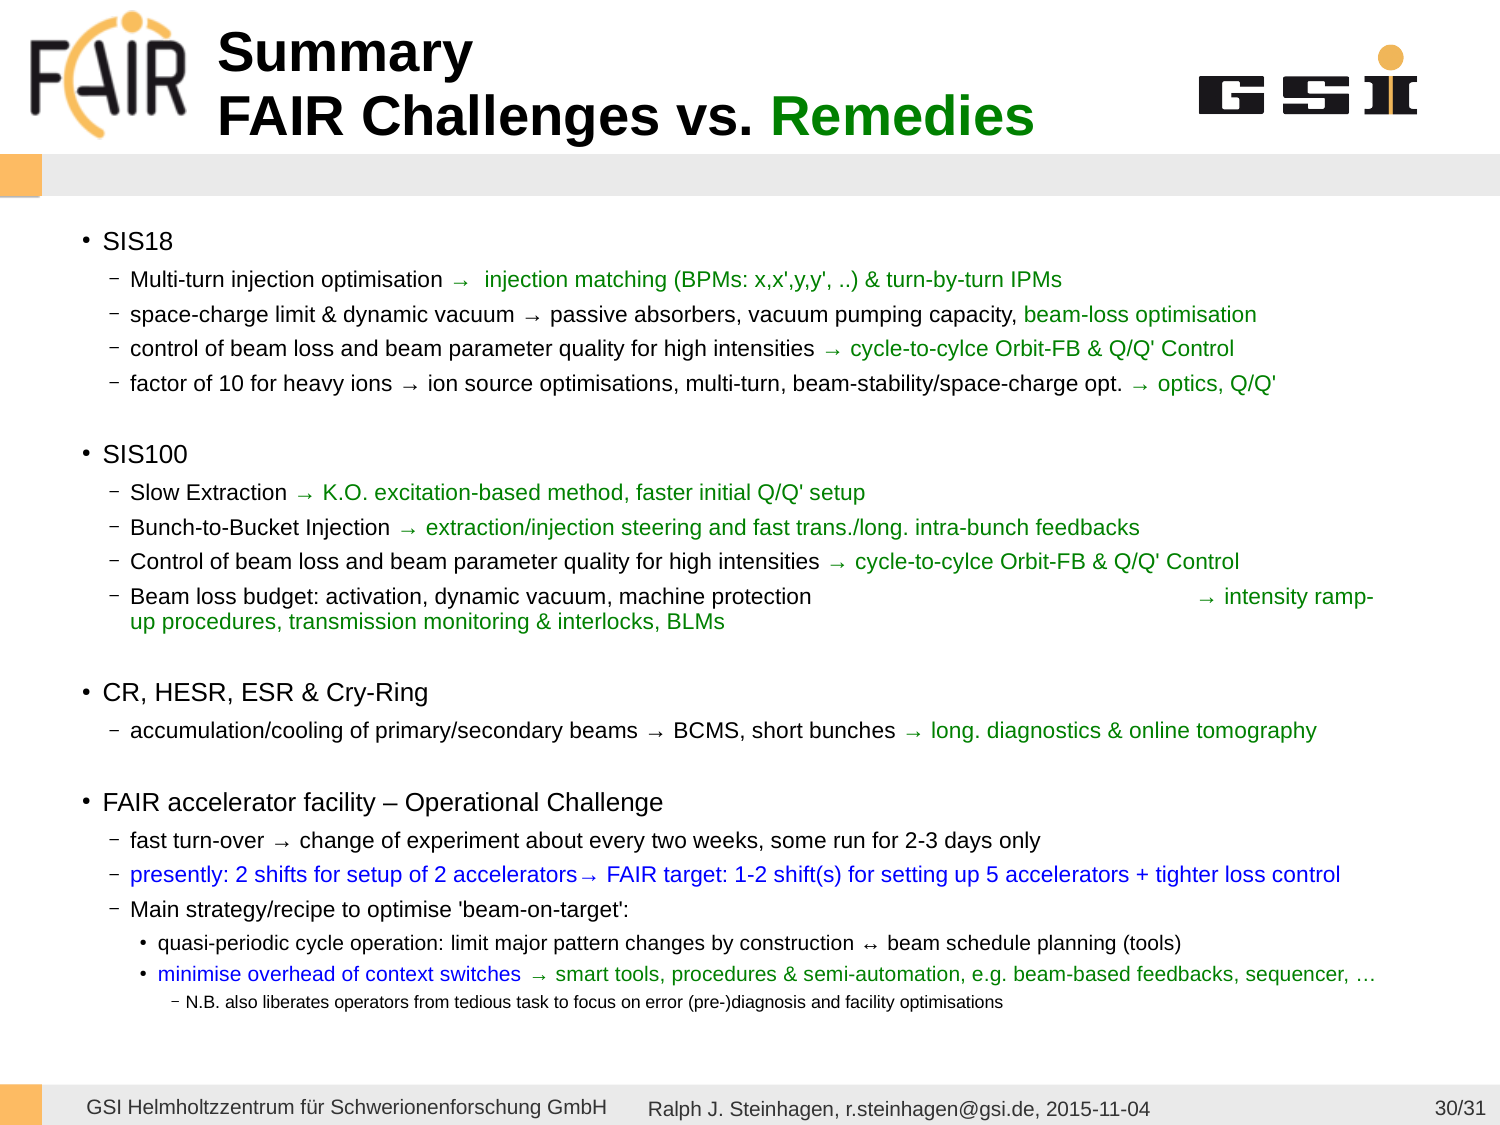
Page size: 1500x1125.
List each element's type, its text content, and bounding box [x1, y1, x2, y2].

title Summary FAIR Challenges vs. Remedies [217, 20, 1109, 147]
picture [1197, 42, 1419, 117]
list SIS18 Multi-turn injection optimisation → injection matching (BPMs: x,x',y,y', ..) & turn-by-turn IPMs space-charge limit & dynamic vacuum → passive absorbers, vacuum pumping capacity, beam-loss optimisation control of beam loss and beam parameter quality for high intensities → cycle-to-cylce Orbit-FB & Q/Q' Control factor of 10 for heavy ions → ion source optimisations, multi-turn, beam-stability/space-charge opt. → optics, Q/Q' SIS100 Slow Extraction → K.O. excitation-based method, faster initial Q/Q' setup Bunch-to-Bucket Injection → extraction/injection steering and fast trans./long. intra-bunch feedbacks Control of beam loss and beam parameter quality for high intensities → cycle-to-cylce Orbit-FB & Q/Q' Control Beam loss budget: activation, dynamic vacuum, machine protection → intensity ramp-up procedures, transmission monitoring & interlocks, BLMs CR, HESR, ESR & Cry-Ring accumulation/cooling of primary/secondary beams → BCMS, short bunches → long. diagnostics & online tomography FAIR accelerator facility – Operational Challenge fast turn-over → change of experiment about every two weeks, some run for 2-3 days only presently: 2 shifts for setup of 2 accelerators→ FAIR target: 1-2 shift(s) for setting up 5 accelerators + tighter loss control Main strategy/recipe to optimise 'beam-on-target': quasi-periodic cycle operation: limit major pattern changes by construction ↔ beam schedule planning (tools) minimise overhead of context switches → smart tools, procedures & semi-automation, e.g. beam-based feedbacks, sequencer, … N.B. also liberates operators from tedious task to focus on error (pre-)diagnosis and facility optimisations [75, 226, 1425, 1050]
picture [30, 9, 187, 141]
